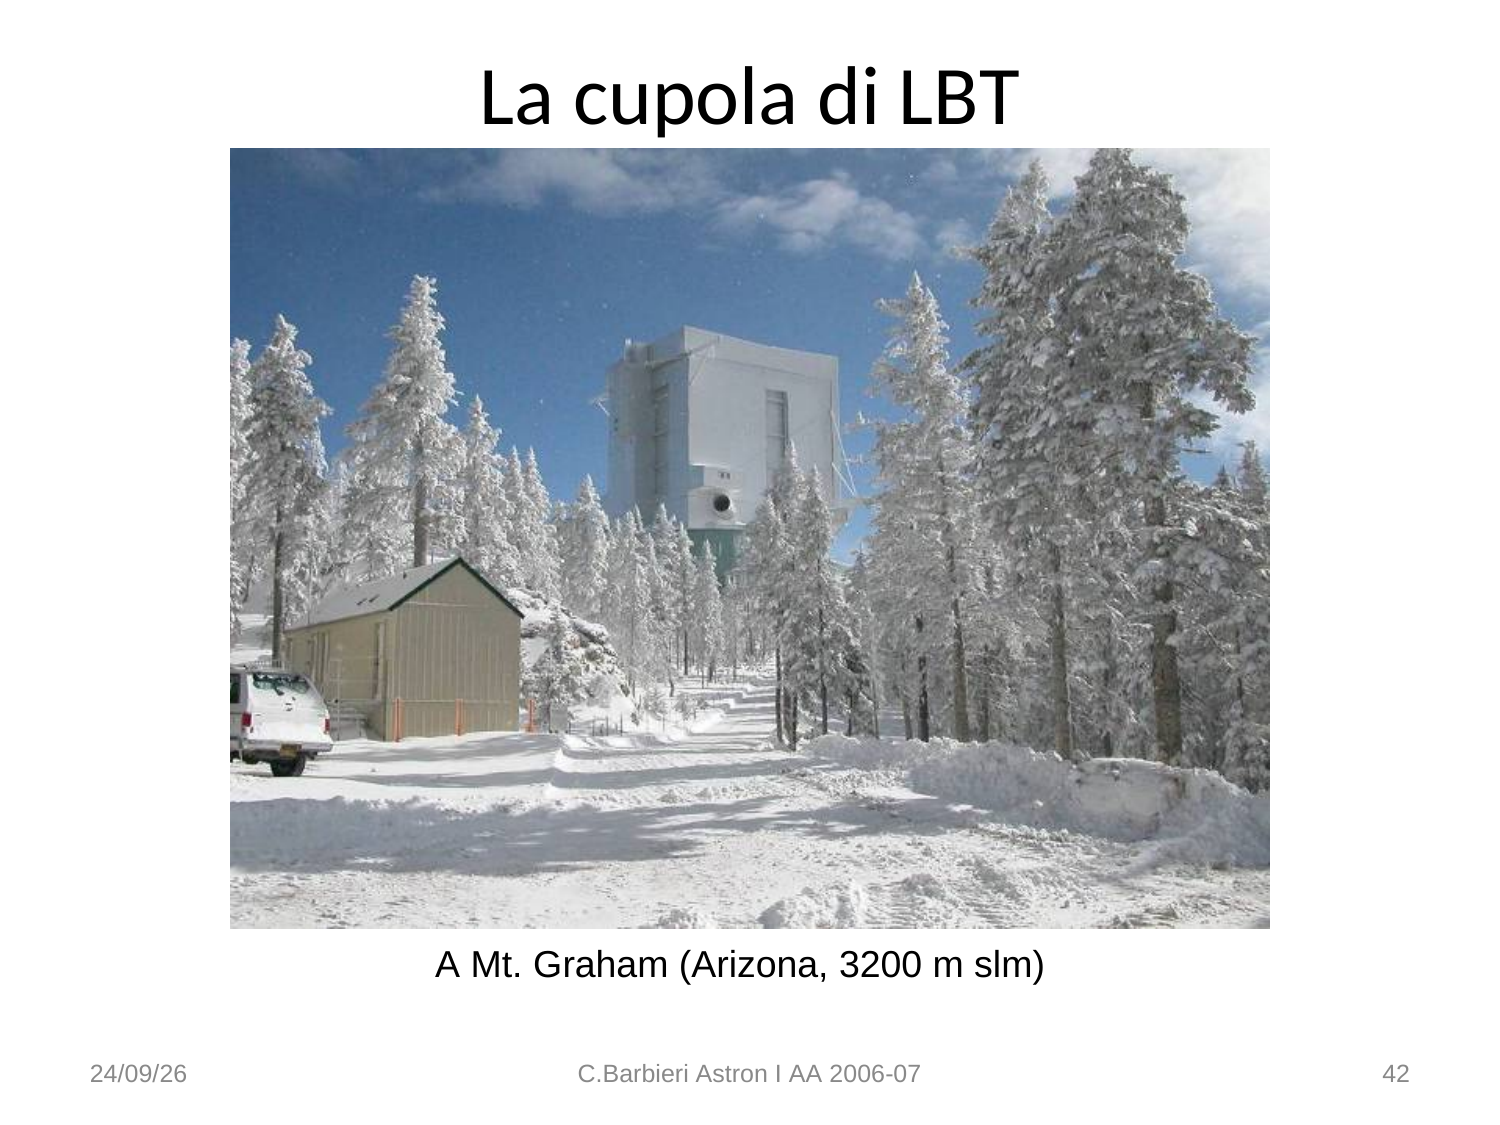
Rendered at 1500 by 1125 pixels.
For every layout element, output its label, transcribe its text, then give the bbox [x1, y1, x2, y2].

picture [230, 148, 1270, 929]
text_box A Mt. Graham (Arizona, 3200 m slm) [420, 931, 1061, 993]
text_box C.Barbieri Astron I AA 2006-07 [512, 1042, 988, 1103]
text_box 07/03/22 [74, 1042, 426, 1103]
title La cupola di LBT [112, 30, 1388, 152]
text_box <number> [1074, 1042, 1426, 1103]
